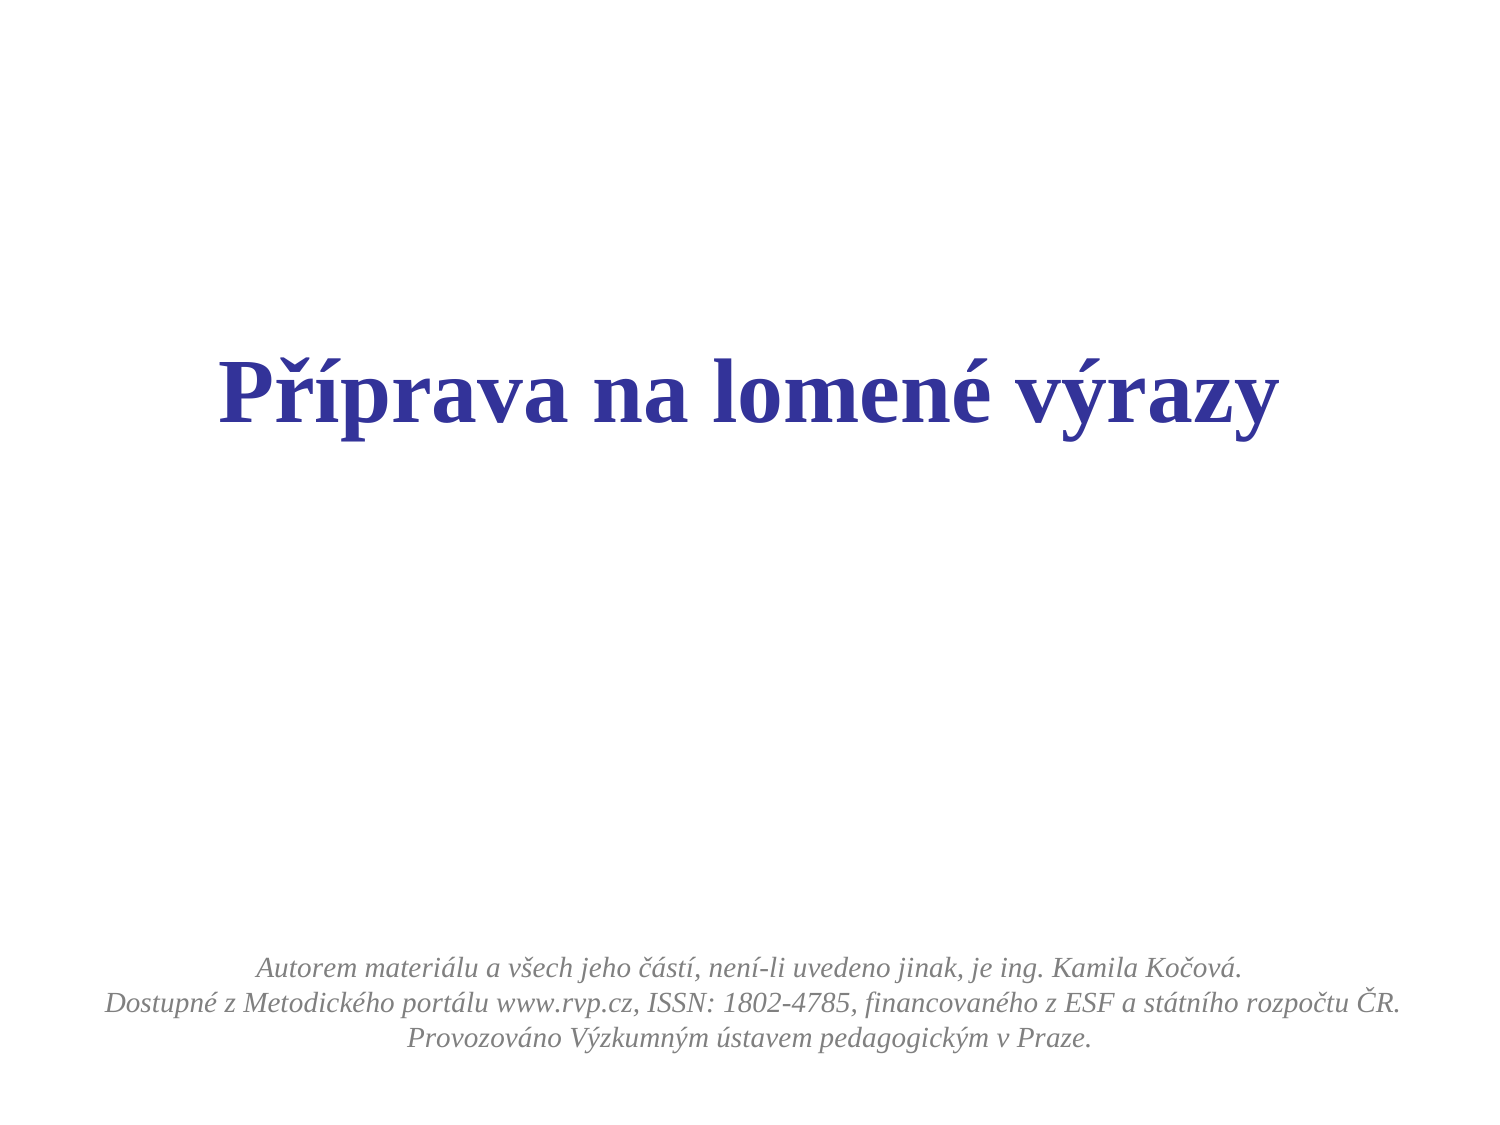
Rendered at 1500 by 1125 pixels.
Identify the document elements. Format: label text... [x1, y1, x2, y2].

title Příprava na lomené výrazy [75, 292, 1426, 480]
text_box Autorem materiálu a všech jeho částí, není-li uvedeno jinak, je ing. Kamila Kočová. Dostupné z Metodického portálu www.rvp.cz, ISSN: 1802-4785, financovaného z ESF a státního rozpočtu ČR. Provozováno Výzkumným ústavem pedagogickým v Praze. [0, 940, 1500, 1079]
